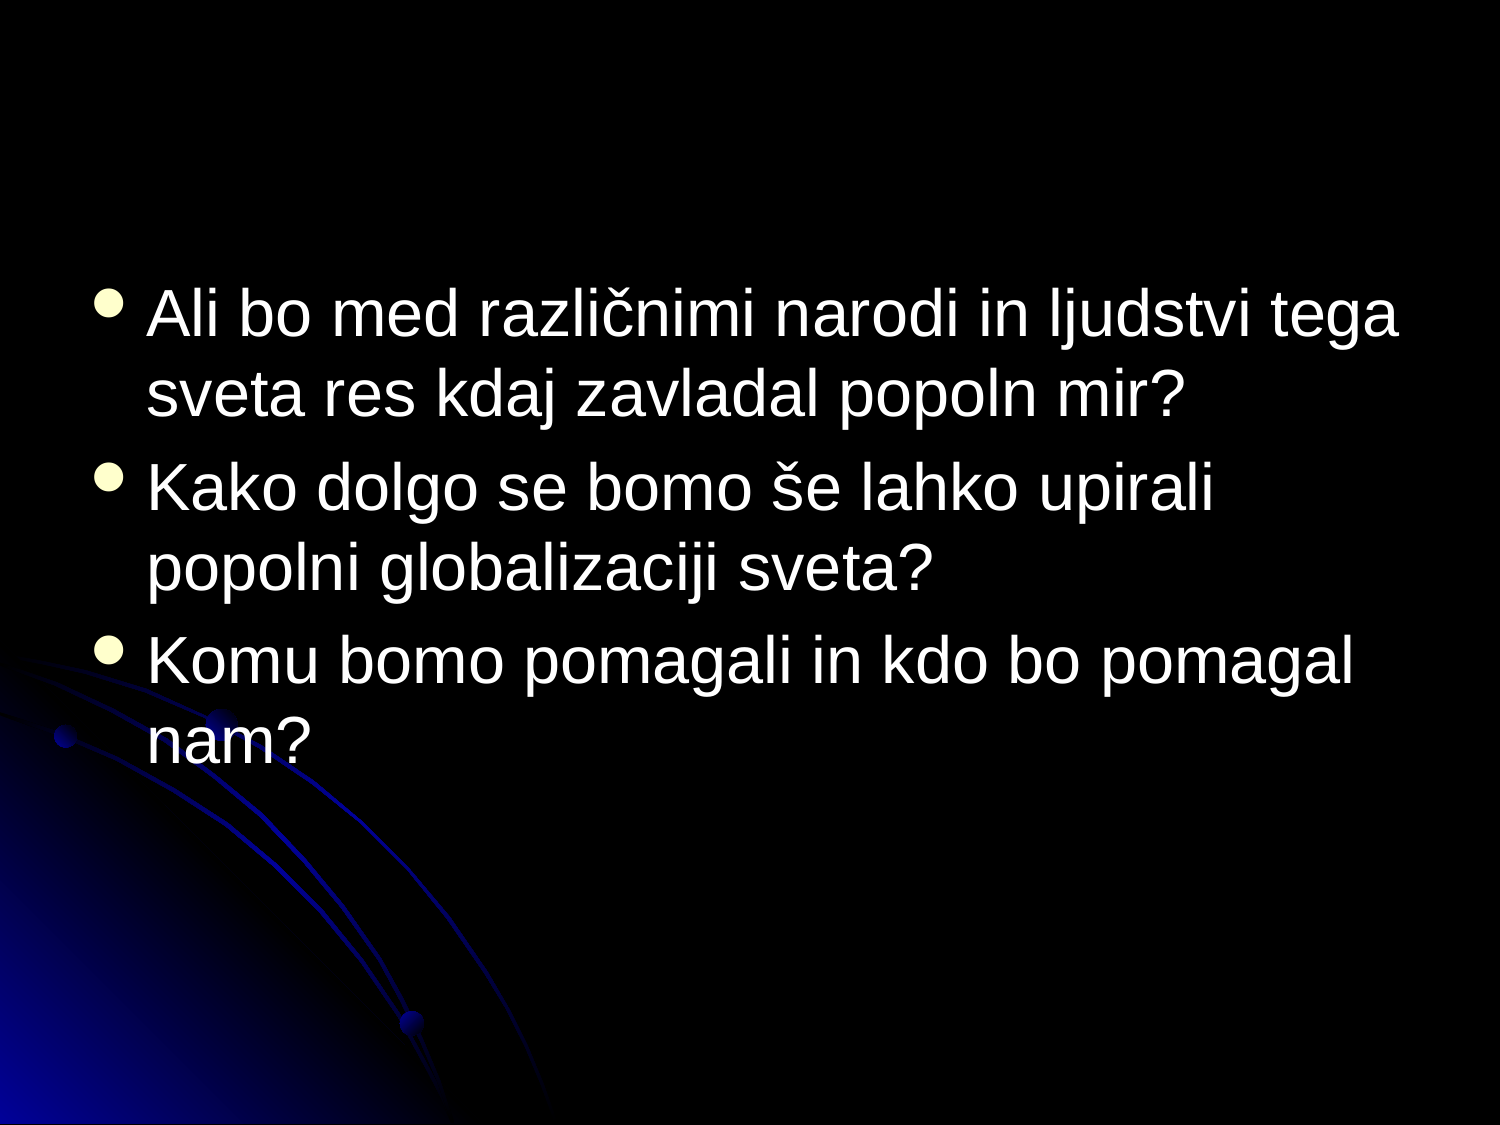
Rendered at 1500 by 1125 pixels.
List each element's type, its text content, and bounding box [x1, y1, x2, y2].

list Ali bo med različnimi narodi in ljudstvi tega sveta res kdaj zavladal popoln mir? Kako dolgo se bomo še lahko upirali popolni globalizaciji sveta? Komu bomo pomagali in kdo bo pomagal nam? [75, 262, 1425, 1006]
